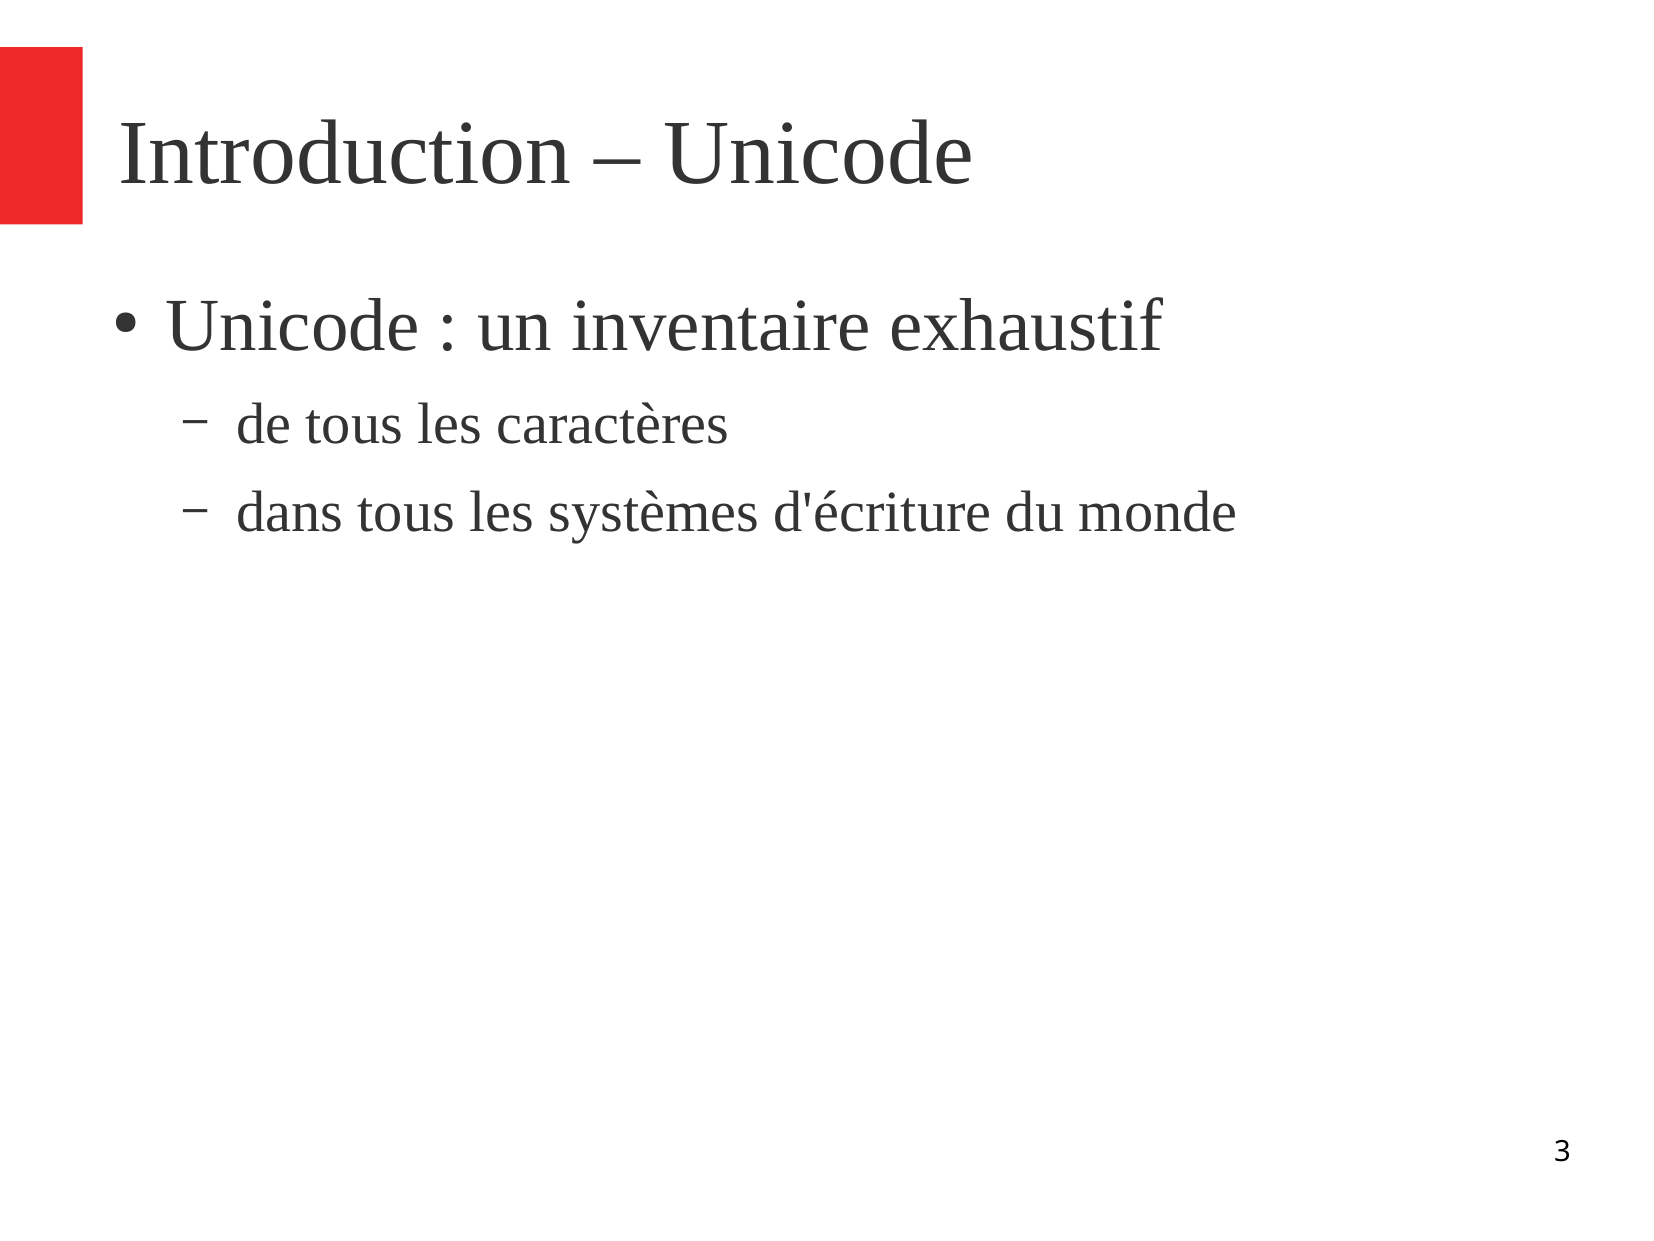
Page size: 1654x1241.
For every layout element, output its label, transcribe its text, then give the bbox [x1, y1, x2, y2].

title Introduction – Unicode [118, 49, 1571, 257]
list Unicode : un inventaire exhaustif de tous les caractères dans tous les systèmes d'écriture du monde [94, 283, 1607, 1134]
